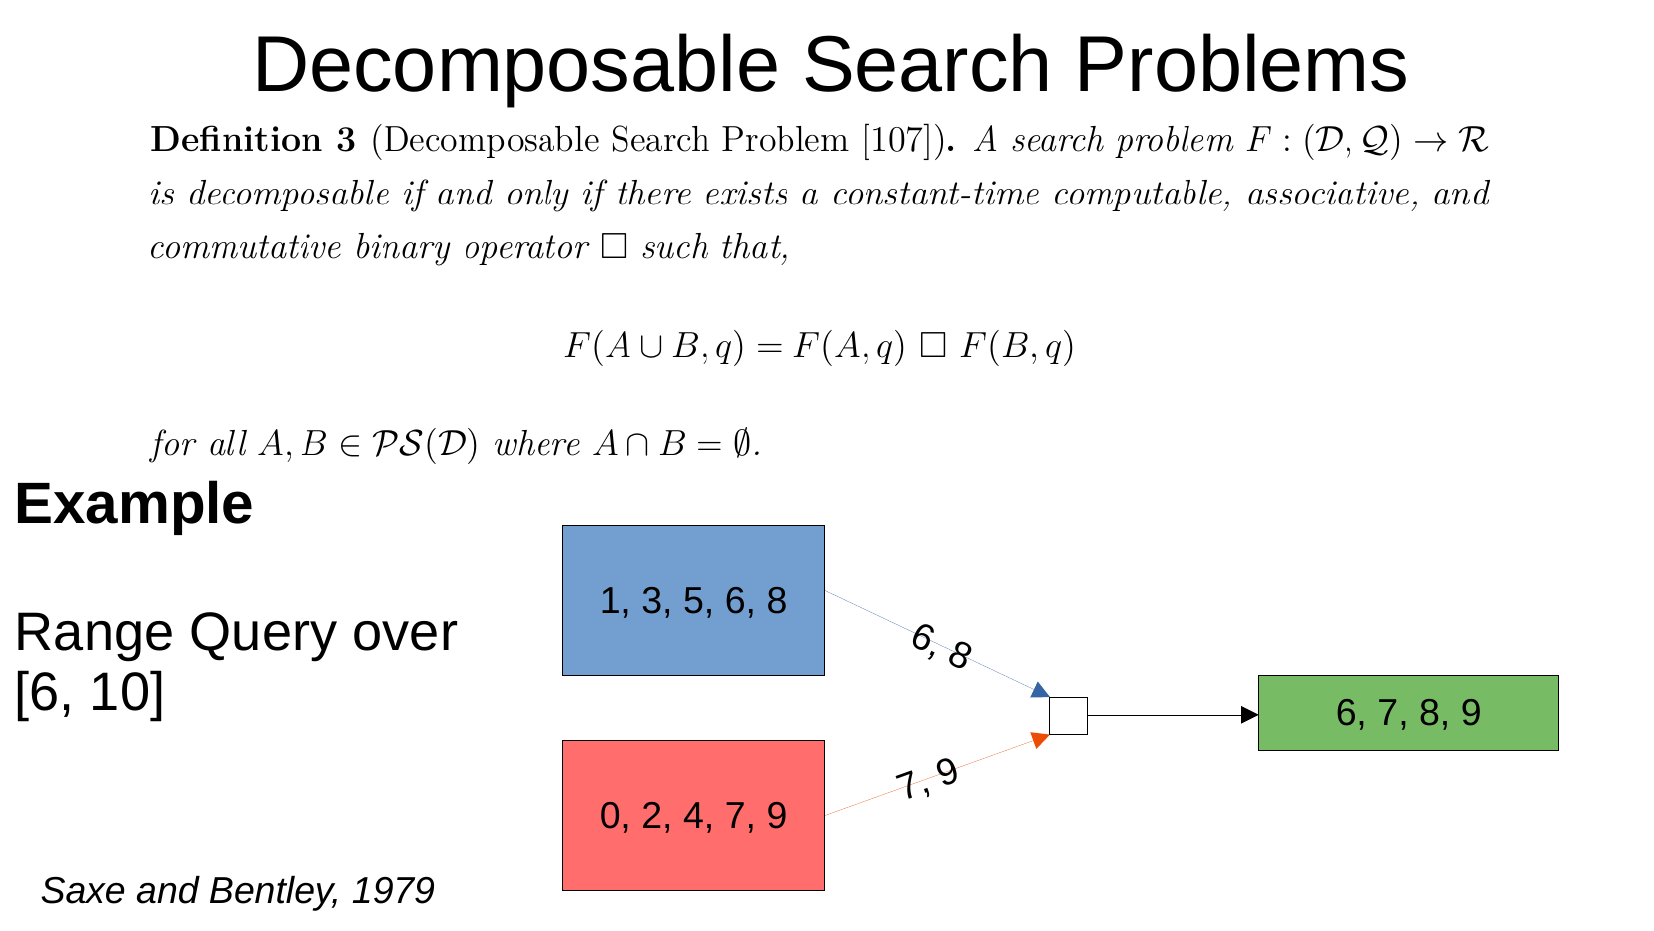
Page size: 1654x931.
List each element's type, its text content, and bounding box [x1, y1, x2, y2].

title Decomposable Search Problems [86, 0, 1576, 142]
text_box 6, 7, 8, 9 [1258, 675, 1559, 751]
picture [146, 116, 1508, 468]
text_box 1, 3, 5, 6, 8 [562, 525, 825, 676]
text_box 0, 2, 4, 7, 9 [562, 740, 825, 891]
text_box [1049, 697, 1088, 735]
text_box Example Range Query over [6, 10] [0, 463, 489, 730]
text_box Saxe and Bentley, 1979 [25, 862, 451, 920]
